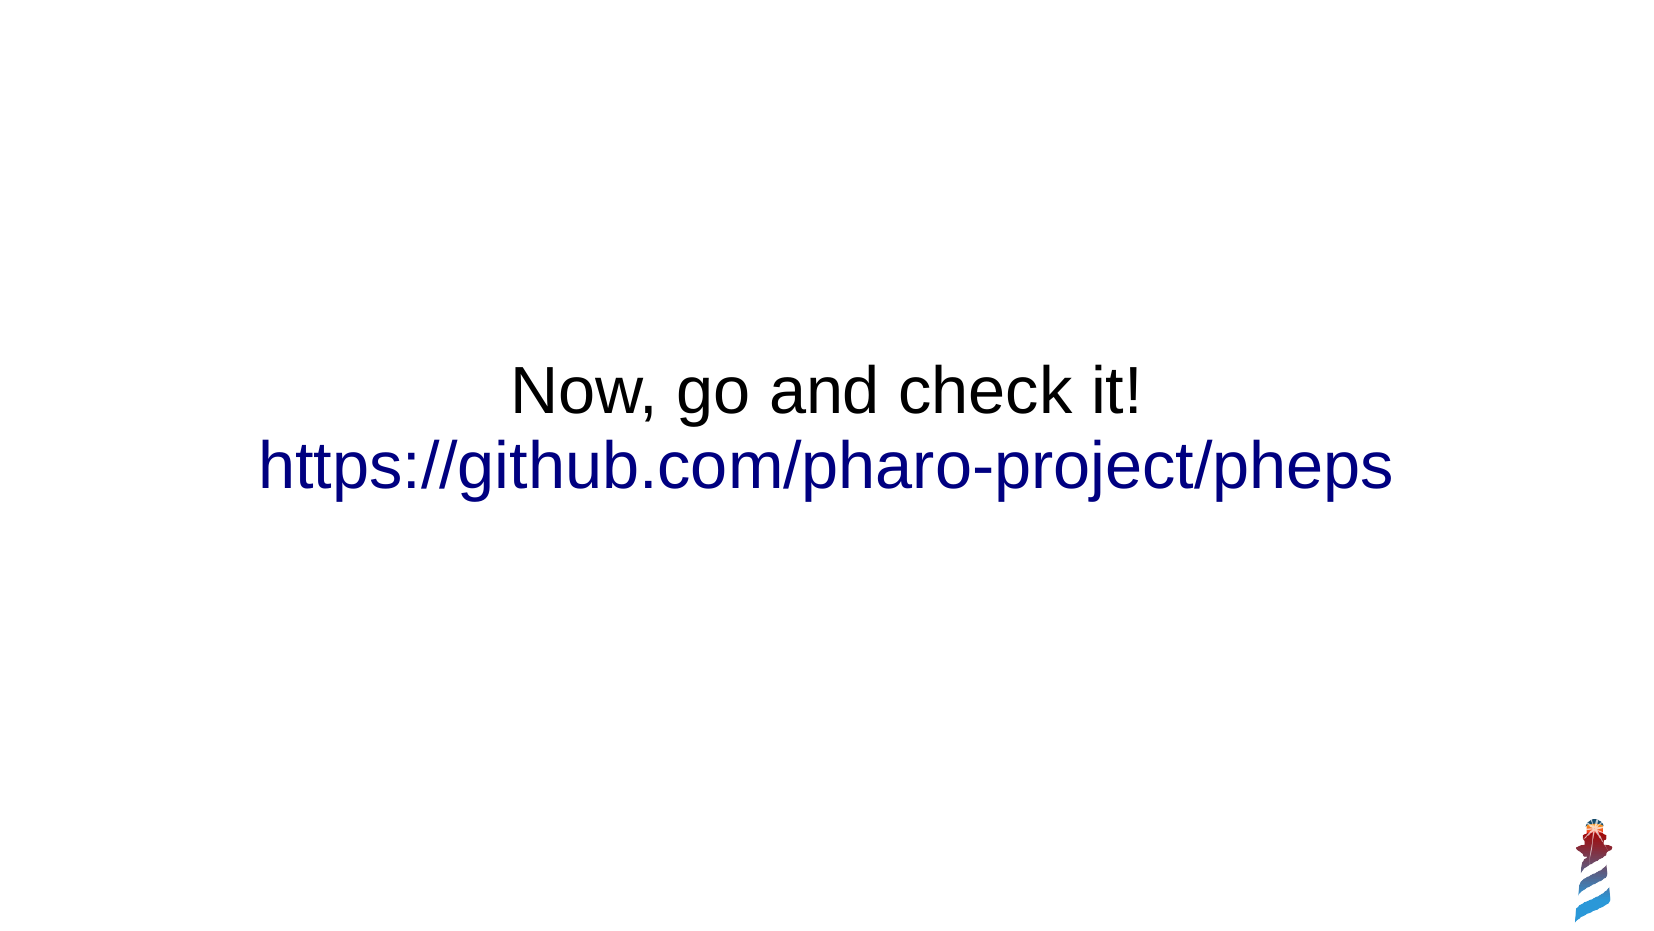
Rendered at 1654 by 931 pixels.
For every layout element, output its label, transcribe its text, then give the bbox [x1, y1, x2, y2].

picture [1535, 810, 1650, 925]
subtitle Now, go and check it! https://github.com/pharo-project/pheps [82, 105, 1571, 826]
